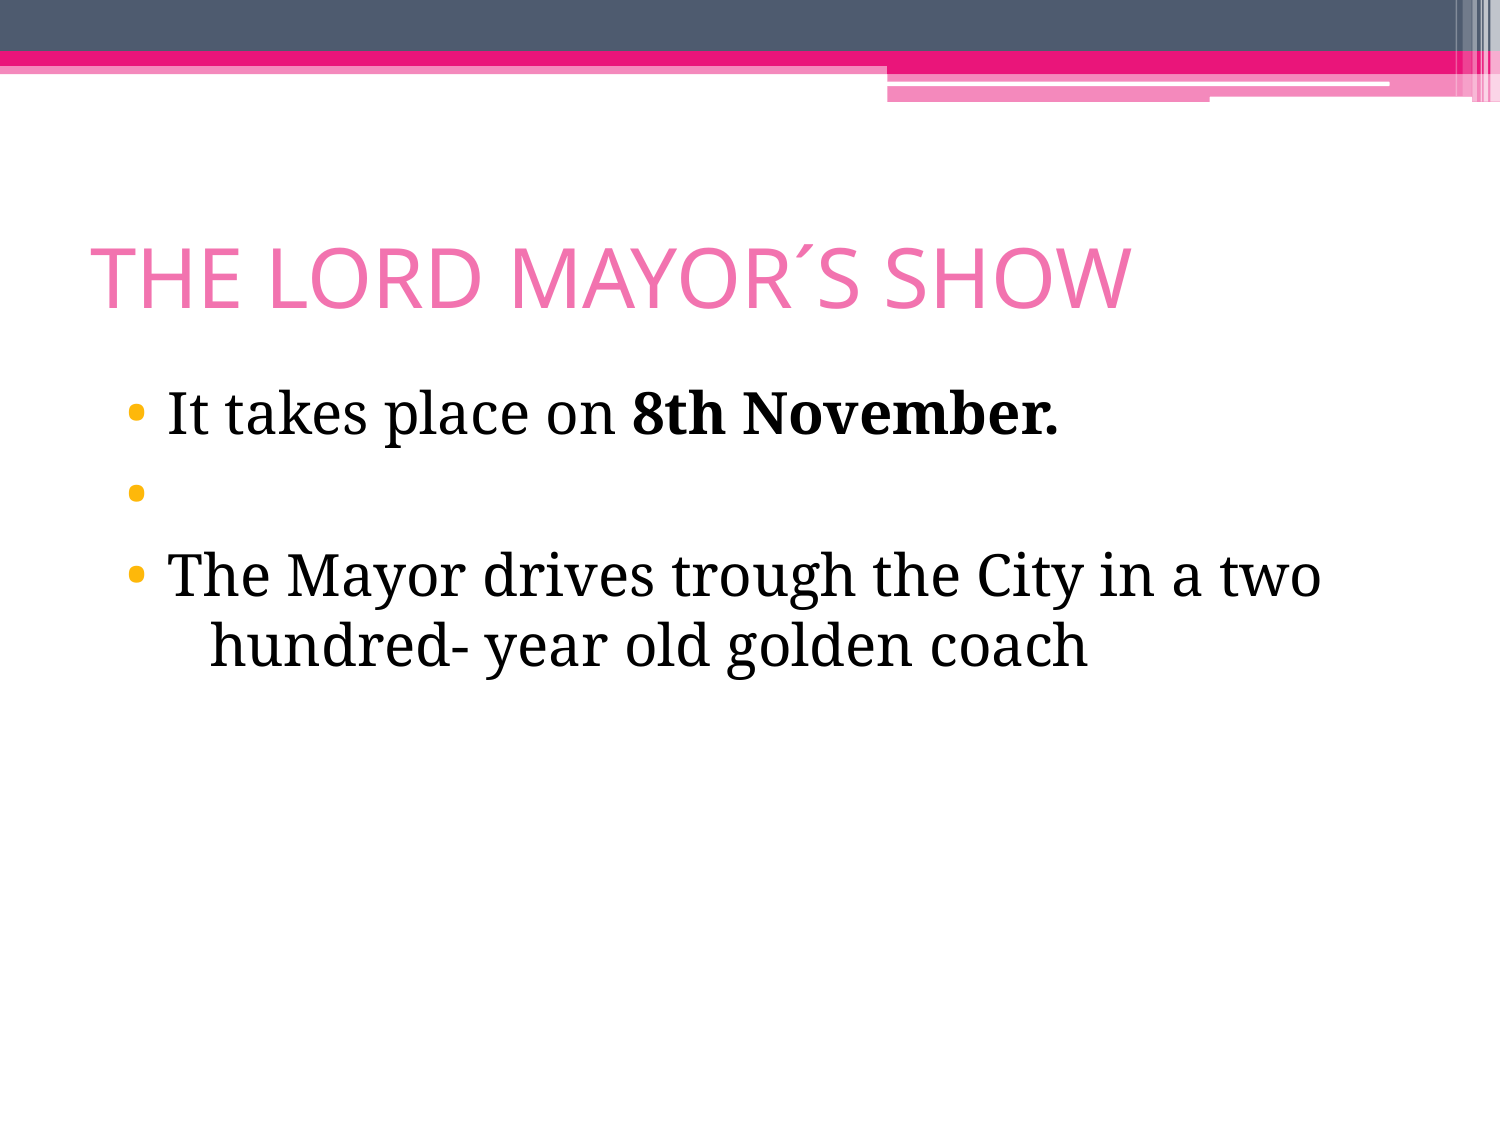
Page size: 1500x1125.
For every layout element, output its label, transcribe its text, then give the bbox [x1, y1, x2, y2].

title THE LORD MAYOR´S SHOW [75, 187, 1426, 363]
list It takes place on 8th November. The Mayor drives trough the City in a two hundred- year old golden coach [75, 368, 1426, 1079]
